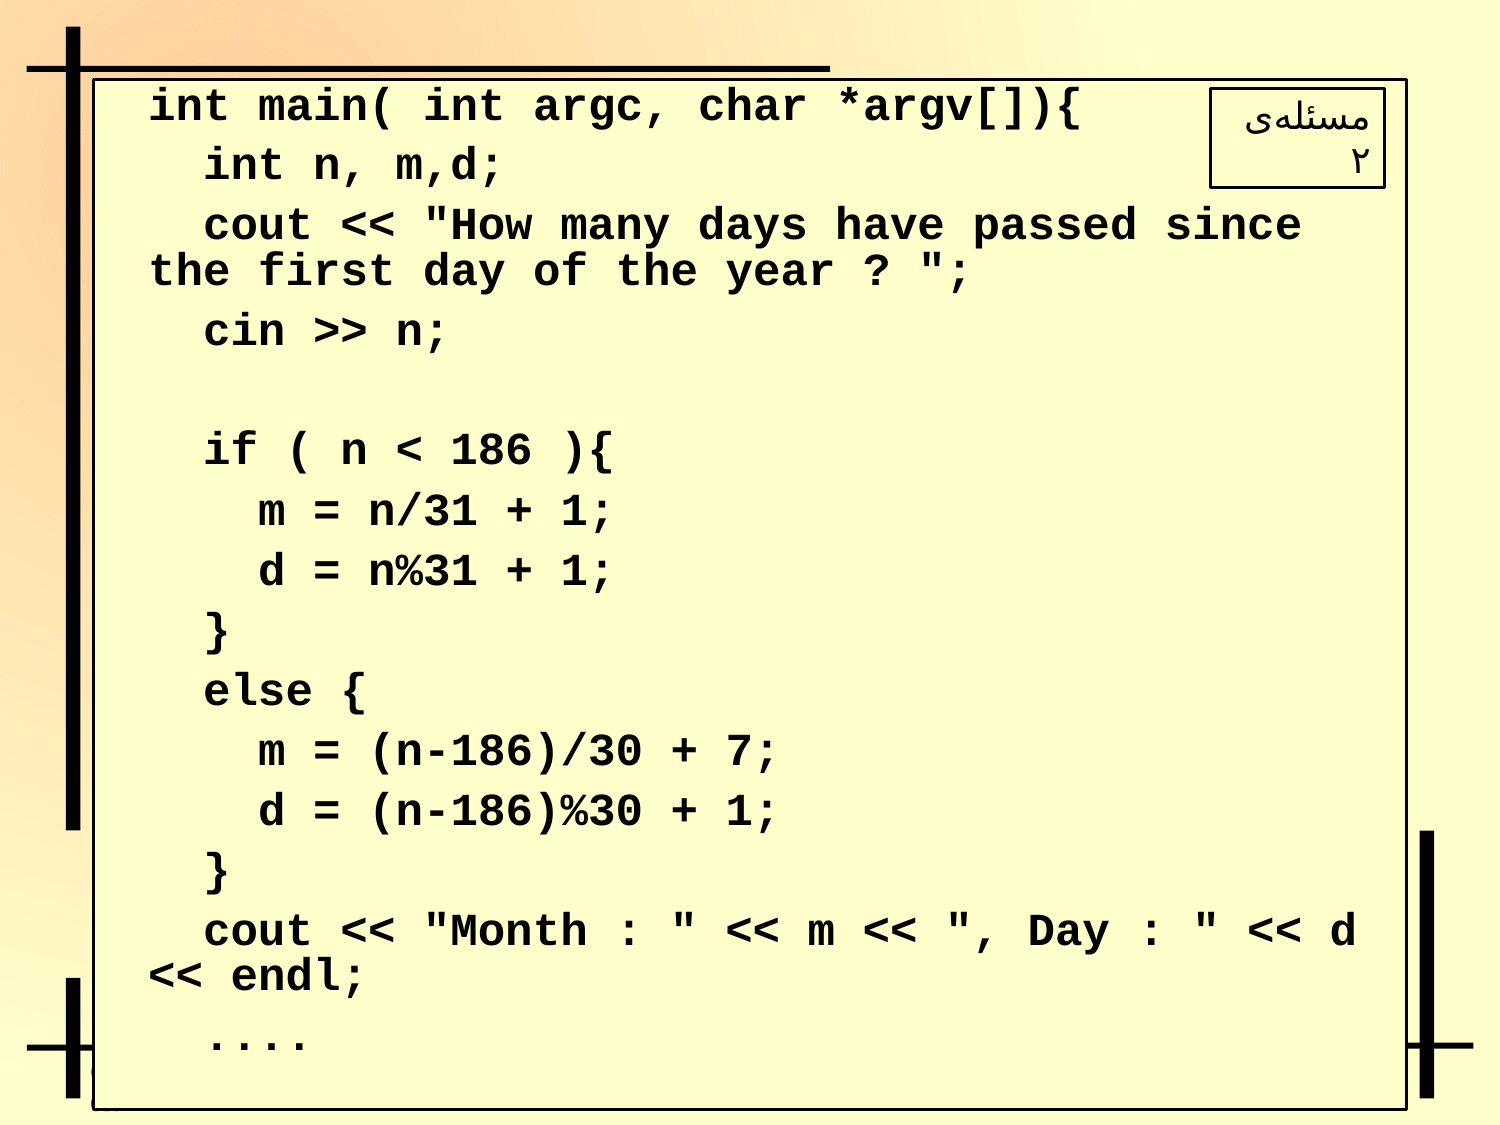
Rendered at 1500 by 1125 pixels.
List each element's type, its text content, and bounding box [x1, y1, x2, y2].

text_box مسئله‌ی ۲ [1210, 88, 1385, 163]
list int main( int argc, char *argv[]){ int n, m,d; cout << "How many days have passed since the first day of the year ? "; cin >> n; if ( n < 186 ){ m = n/31 + 1; d = n%31 + 1; } else { m = (n-186)/30 + 7; d = (n-186)%30 + 1; } cout << "Month : " << m << ", Day : " << d << endl; .... [93, 79, 1407, 1110]
